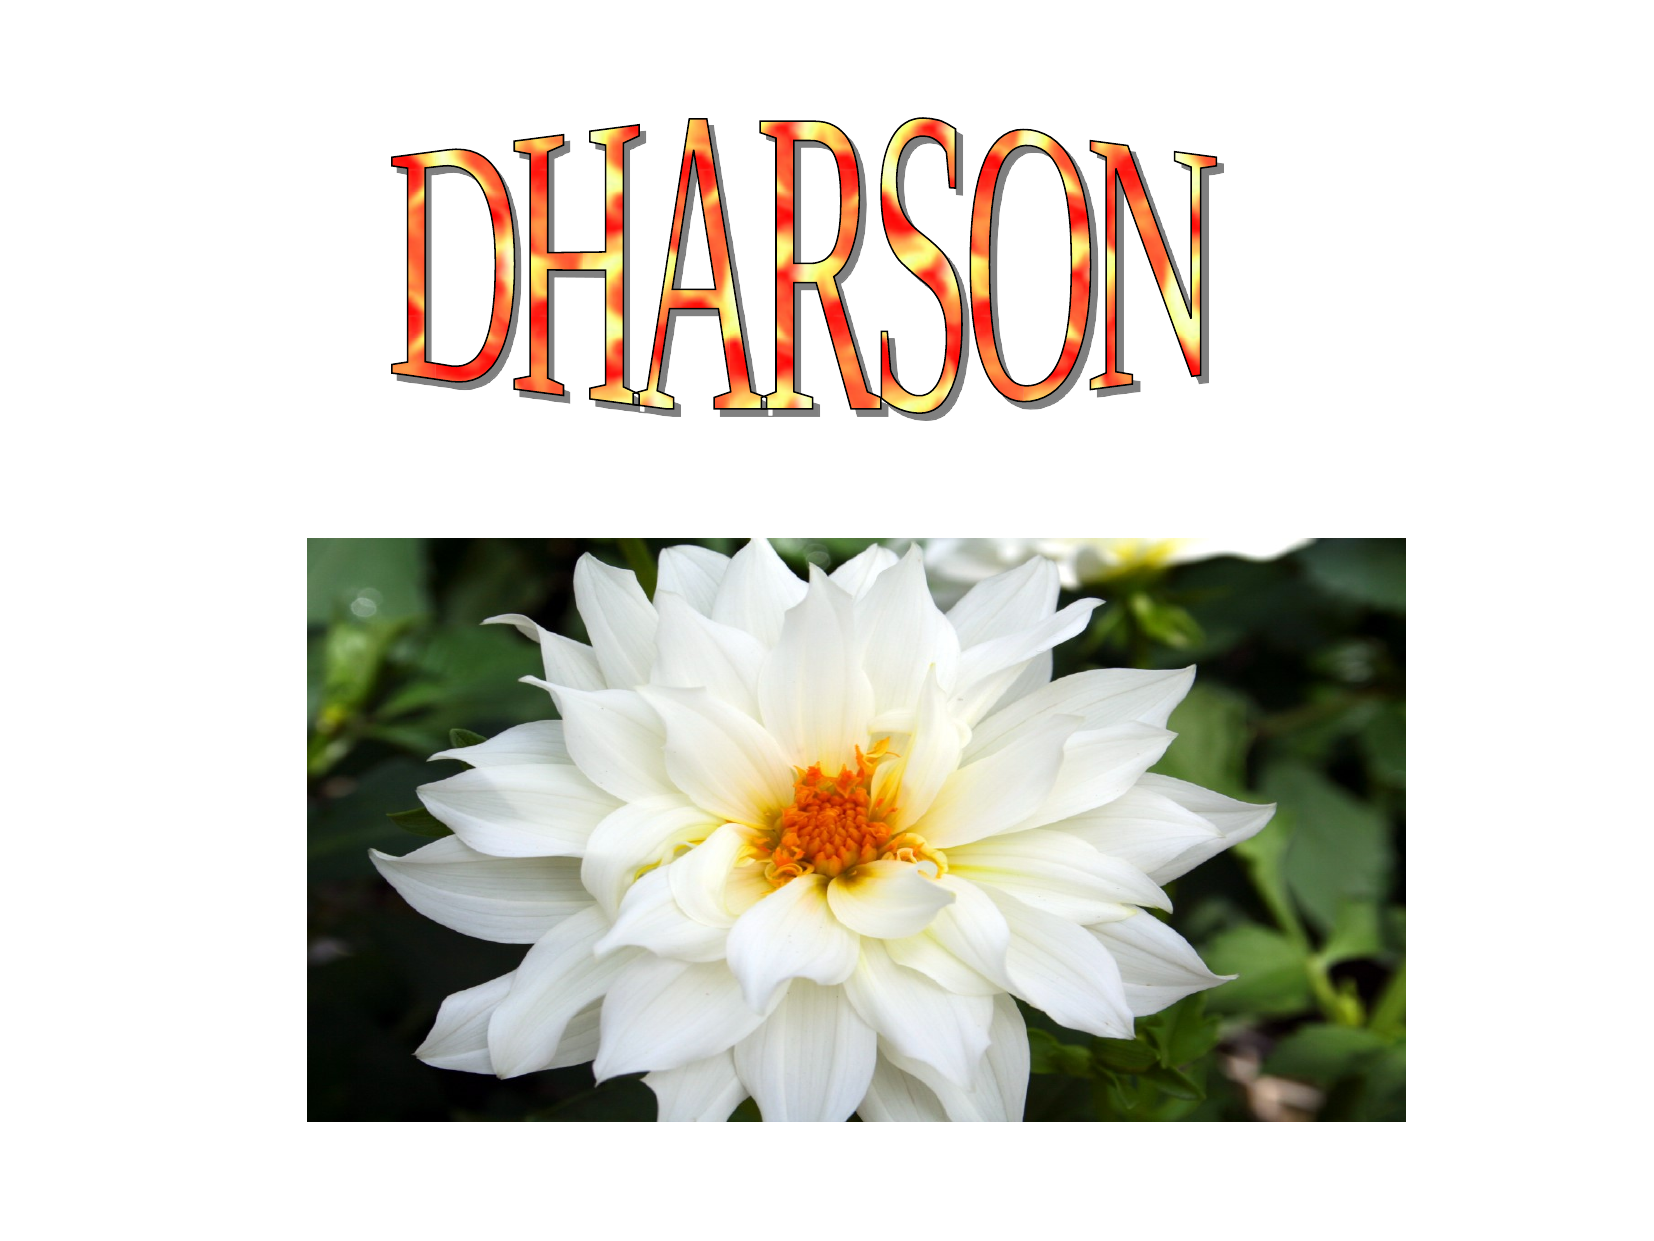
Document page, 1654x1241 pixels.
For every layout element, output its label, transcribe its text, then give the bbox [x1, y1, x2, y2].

text_box DHARSON [514, 117, 963, 414]
text_box DHARSON [970, 129, 1091, 402]
text_box DHARSON [1090, 140, 1217, 390]
picture [307, 538, 1406, 1123]
text_box DHARSON [391, 149, 515, 382]
